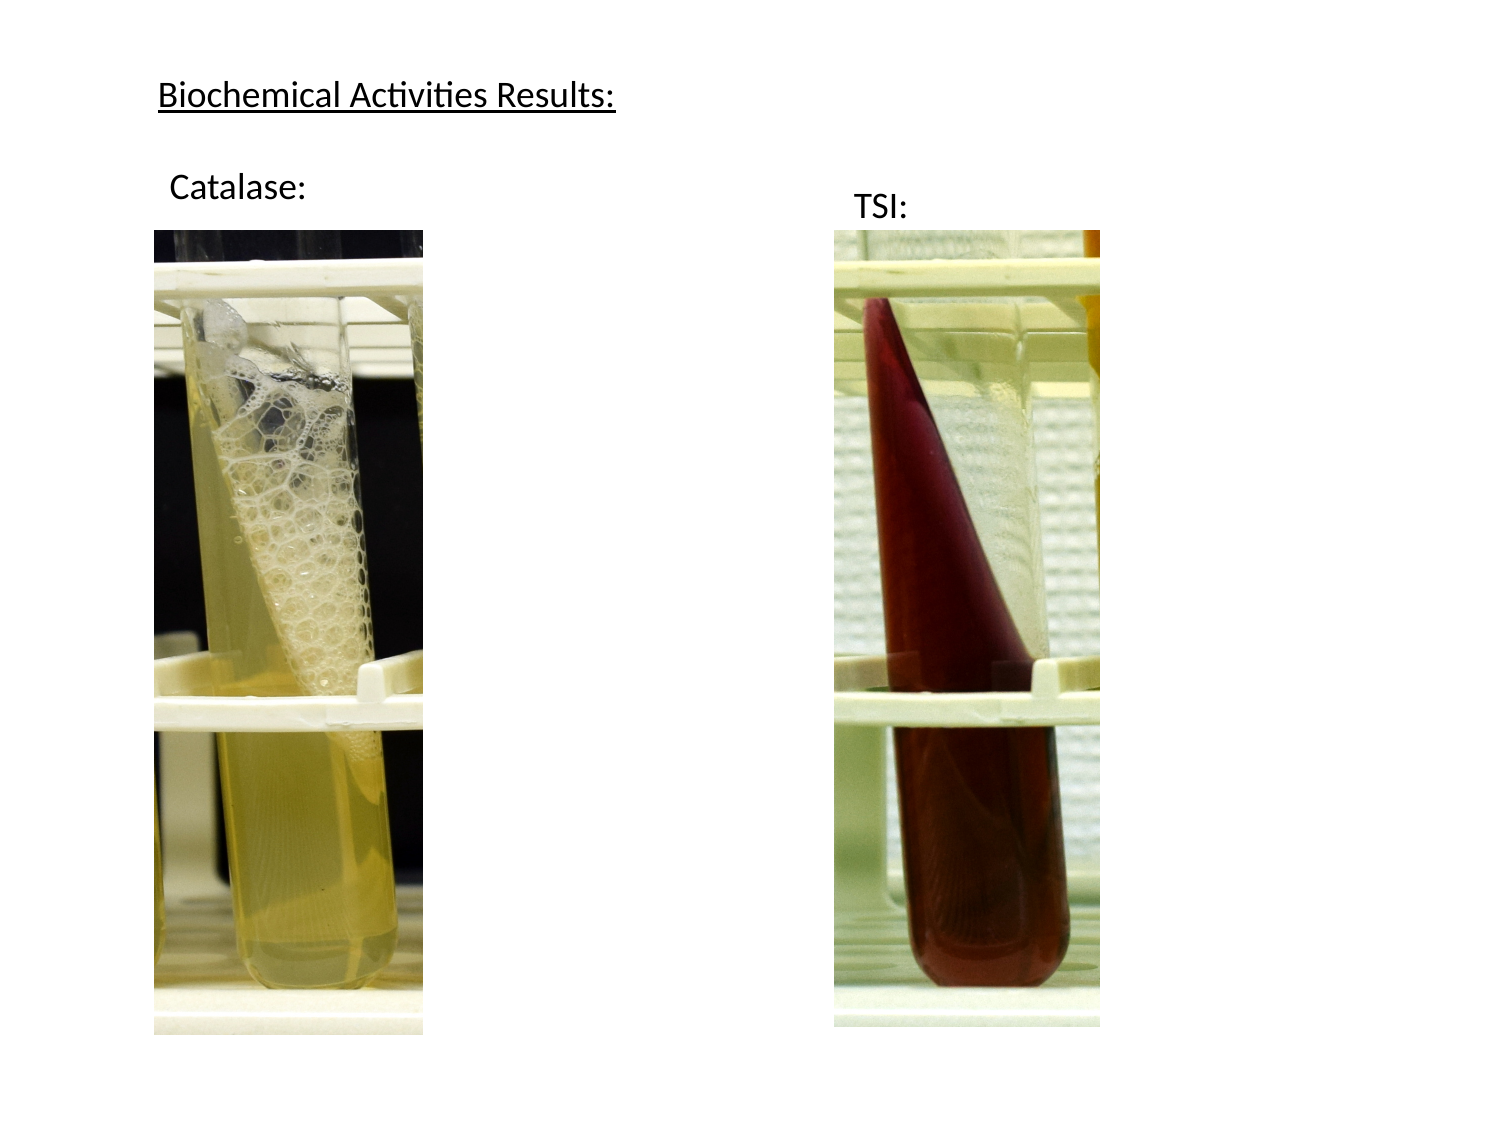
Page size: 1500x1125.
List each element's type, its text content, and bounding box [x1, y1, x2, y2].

picture [154, 230, 423, 1035]
text_box Catalase: [154, 154, 324, 215]
text_box TSI: [838, 173, 925, 234]
picture [834, 230, 1100, 1027]
text_box Biochemical Activities Results: [142, 62, 636, 124]
